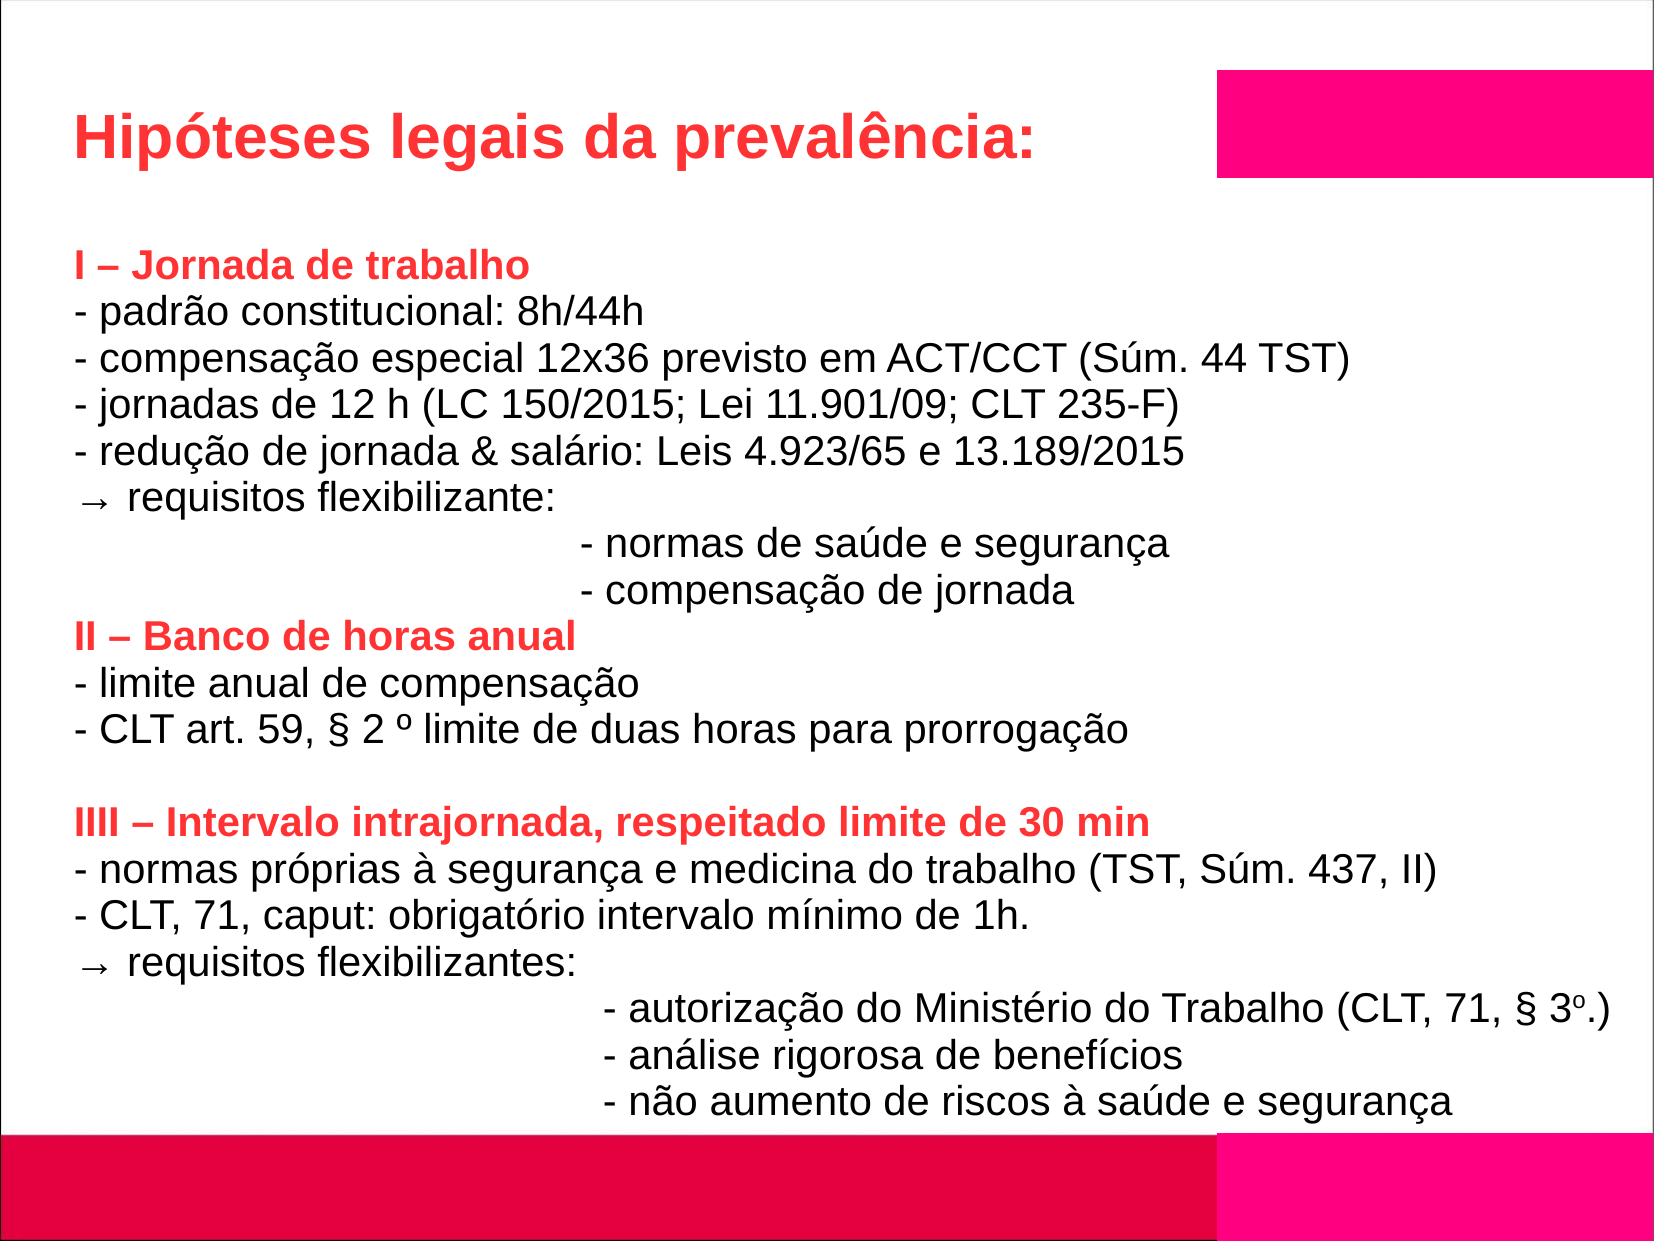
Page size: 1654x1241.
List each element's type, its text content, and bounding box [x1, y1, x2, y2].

picture [0, 0, 1654, 1241]
text_box Hipóteses legais da prevalência: I – Jornada de trabalho - padrão constitucional: 8h/44h - compensação especial 12x36 previsto em ACT/CCT (Súm. 44 TST) - jornadas de 12 h (LC 150/2015; Lei 11.901/09; CLT 235-F) - redução de jornada & salário: Leis 4.923/65 e 13.189/2015 → requisitos flexibilizante: - normas de saúde e segurança - compensação de jornada II – Banco de horas anual - limite anual de compensação - CLT art. 59, § 2 º limite de duas horas para prorrogação IIII – Intervalo intrajornada, respeitado limite de 30 min - normas próprias à segurança e medicina do trabalho (TST, Súm. 437, II) - CLT, 71, caput: obrigatório intervalo mínimo de 1h. → requisitos flexibilizantes: - autorização do Ministério do Trabalho (CLT, 71, § 3o.) - análise rigorosa de benefícios - não aumento de riscos à saúde e segurança [59, 94, 1630, 1192]
